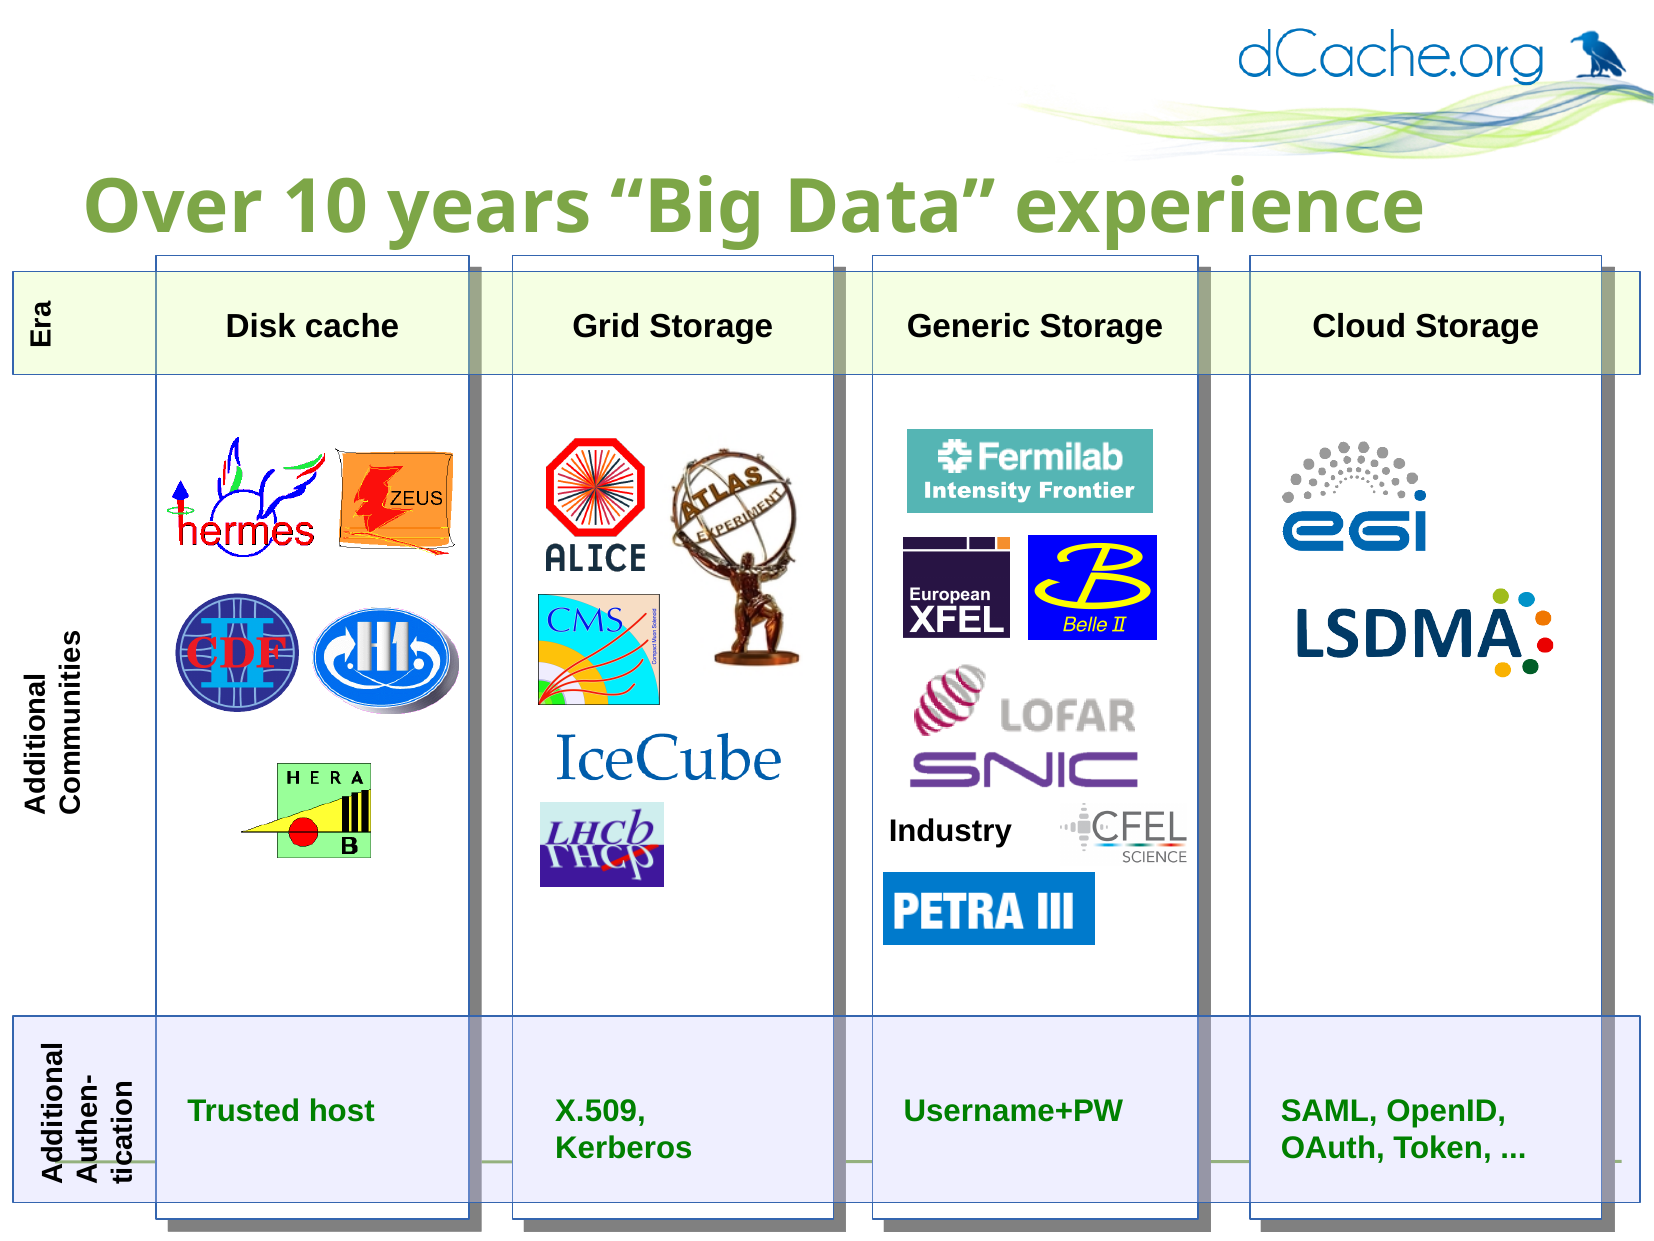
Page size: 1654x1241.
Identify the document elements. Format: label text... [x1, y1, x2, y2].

picture [956, 16, 1654, 169]
picture [883, 872, 1095, 945]
picture [1028, 535, 1157, 640]
text_box Disk cache [178, 300, 446, 361]
text_box [118, 1104, 129, 1111]
picture [1288, 581, 1563, 688]
picture [907, 429, 1153, 513]
text_box Trusted host [172, 1083, 463, 1141]
text_box Era [13, 253, 97, 397]
picture [241, 763, 371, 858]
picture [555, 730, 782, 781]
text_box Additional Authen- tication [25, 834, 115, 1200]
picture [538, 431, 813, 705]
picture [1060, 803, 1187, 866]
text_box SAML, OpenID, OAuth, Token, ... [1266, 1082, 1622, 1195]
picture [908, 749, 1139, 790]
text_box Cloud Storage [1266, 300, 1586, 361]
text_box Generic Storage [875, 300, 1195, 361]
picture [175, 593, 299, 712]
picture [540, 802, 664, 887]
picture [1262, 424, 1444, 569]
text_box Grid Storage [531, 300, 815, 361]
text_box Username+PW [888, 1082, 1179, 1176]
text_box [12, 255, 1641, 1220]
picture [914, 661, 1136, 737]
title Over 10 years “Big Data” experience [82, 155, 1605, 252]
text_box X.509, Kerberos [540, 1082, 831, 1191]
picture [312, 607, 459, 714]
text_box Additional Communities [8, 523, 98, 831]
picture [167, 437, 465, 557]
picture [903, 537, 1010, 638]
text_box Industry [852, 802, 1049, 860]
